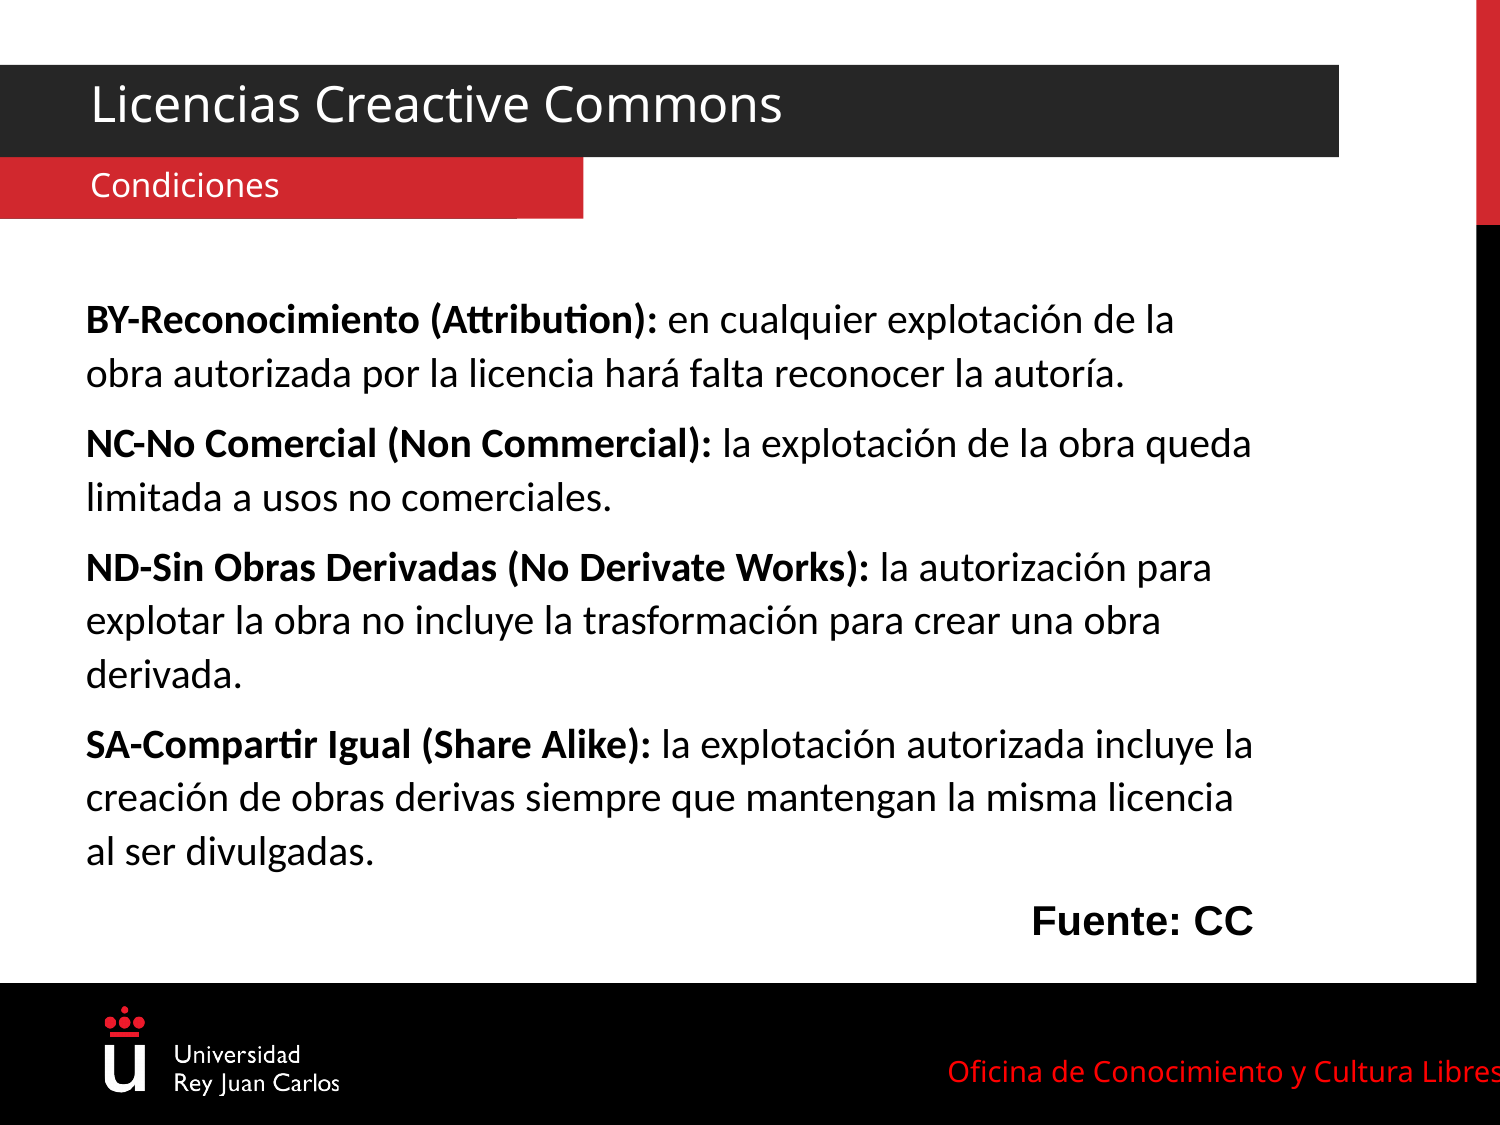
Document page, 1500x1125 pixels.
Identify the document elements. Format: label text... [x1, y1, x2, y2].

text_box Licencias Creactive Commons [0, 64, 1339, 158]
text_box [0, 984, 1500, 1125]
text_box BY-Reconocimiento (Attribution): en cualquier explotación de la obra autorizada por la licencia hará falta reconocer la autoría. NC-No Comercial (Non Commercial): la explotación de la obra queda limitada a usos no comerciales. ND-Sin Obras Derivadas (No Derivate Works): la autorización para explotar la obra no incluye la trasformación para crear una obra derivada. SA-Compartir Igual (Share Alike): la explotación autorizada incluye la creación de obras derivas siempre que mantengan la misma licencia al ser divulgadas. Fuente: CC [70, 281, 1272, 869]
picture [104, 1006, 339, 1096]
text_box [73, 261, 1374, 890]
text_box Condiciones [0, 158, 584, 219]
text_box Oficina de Conocimiento y Cultura Libres [932, 1046, 1500, 1097]
